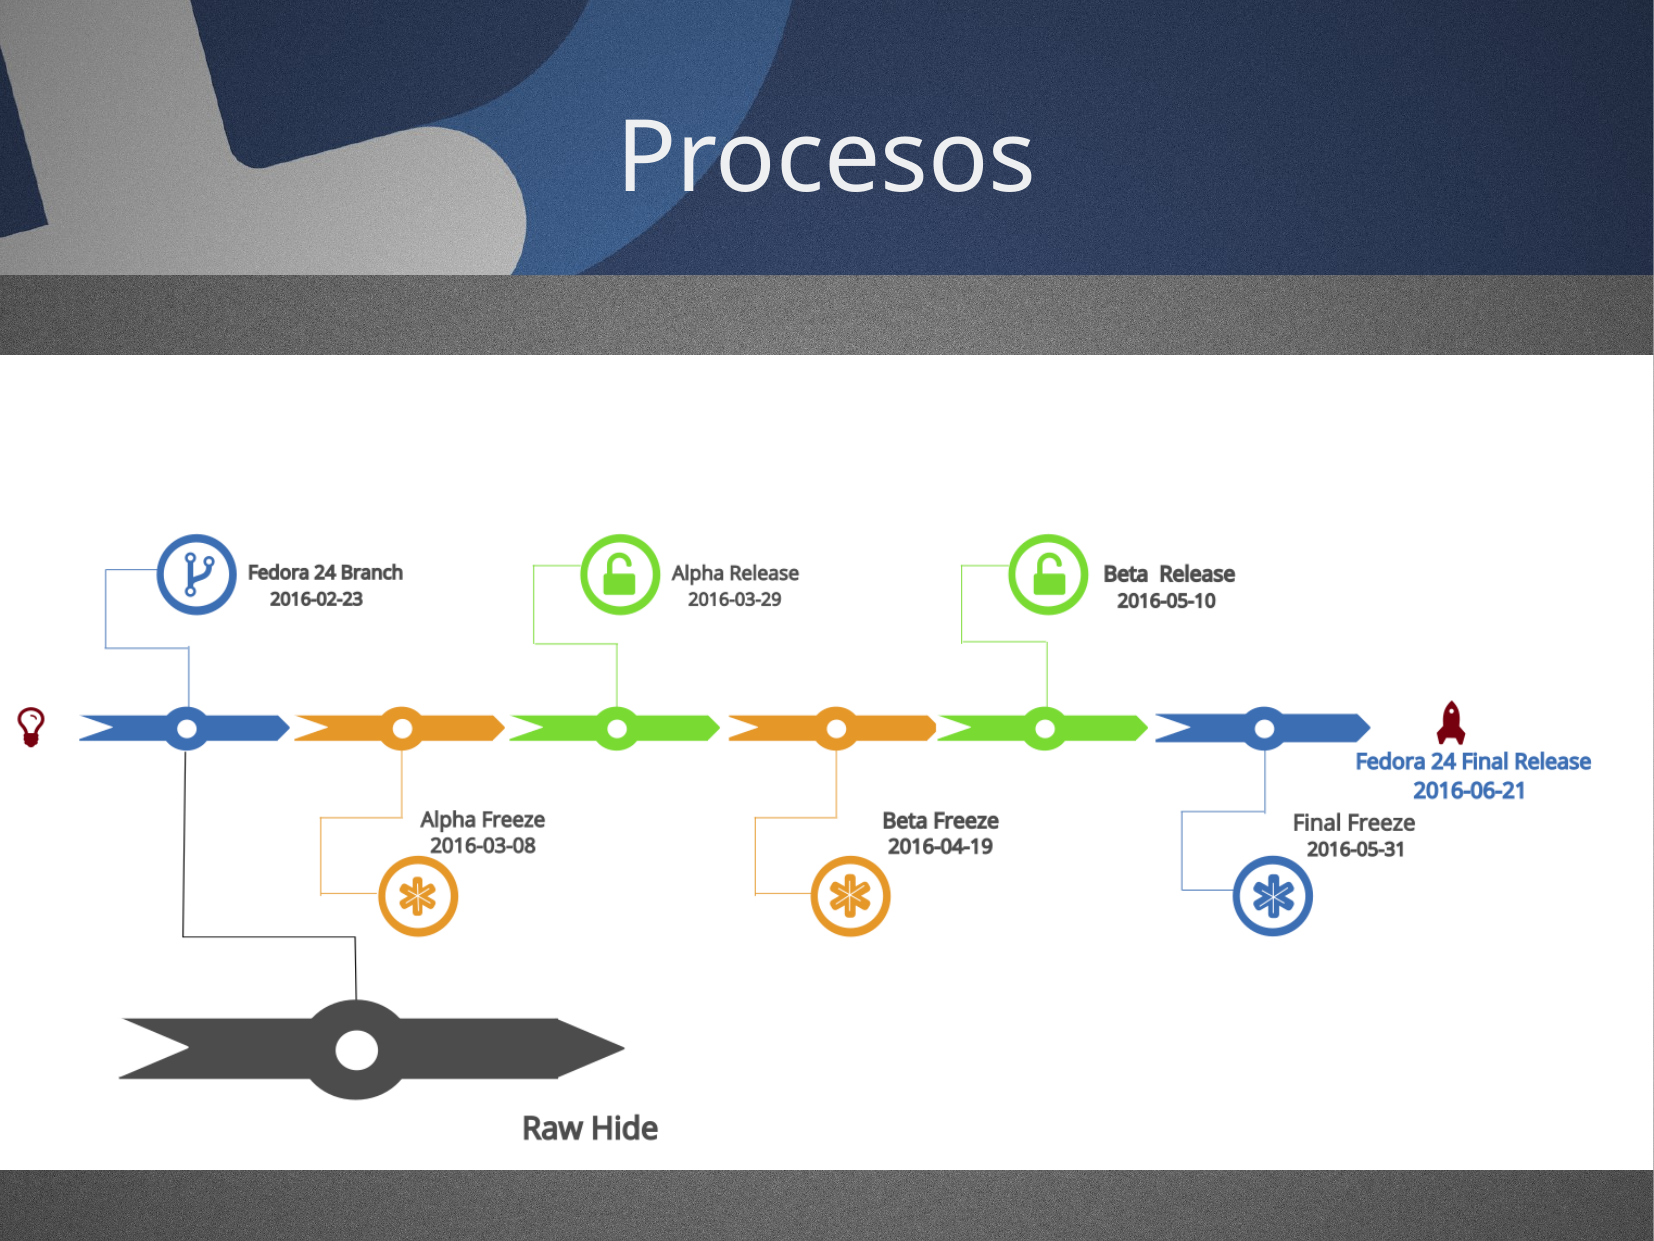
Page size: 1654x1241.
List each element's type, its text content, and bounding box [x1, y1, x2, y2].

title Procesos [82, 49, 1571, 257]
picture [0, 0, 1654, 1241]
